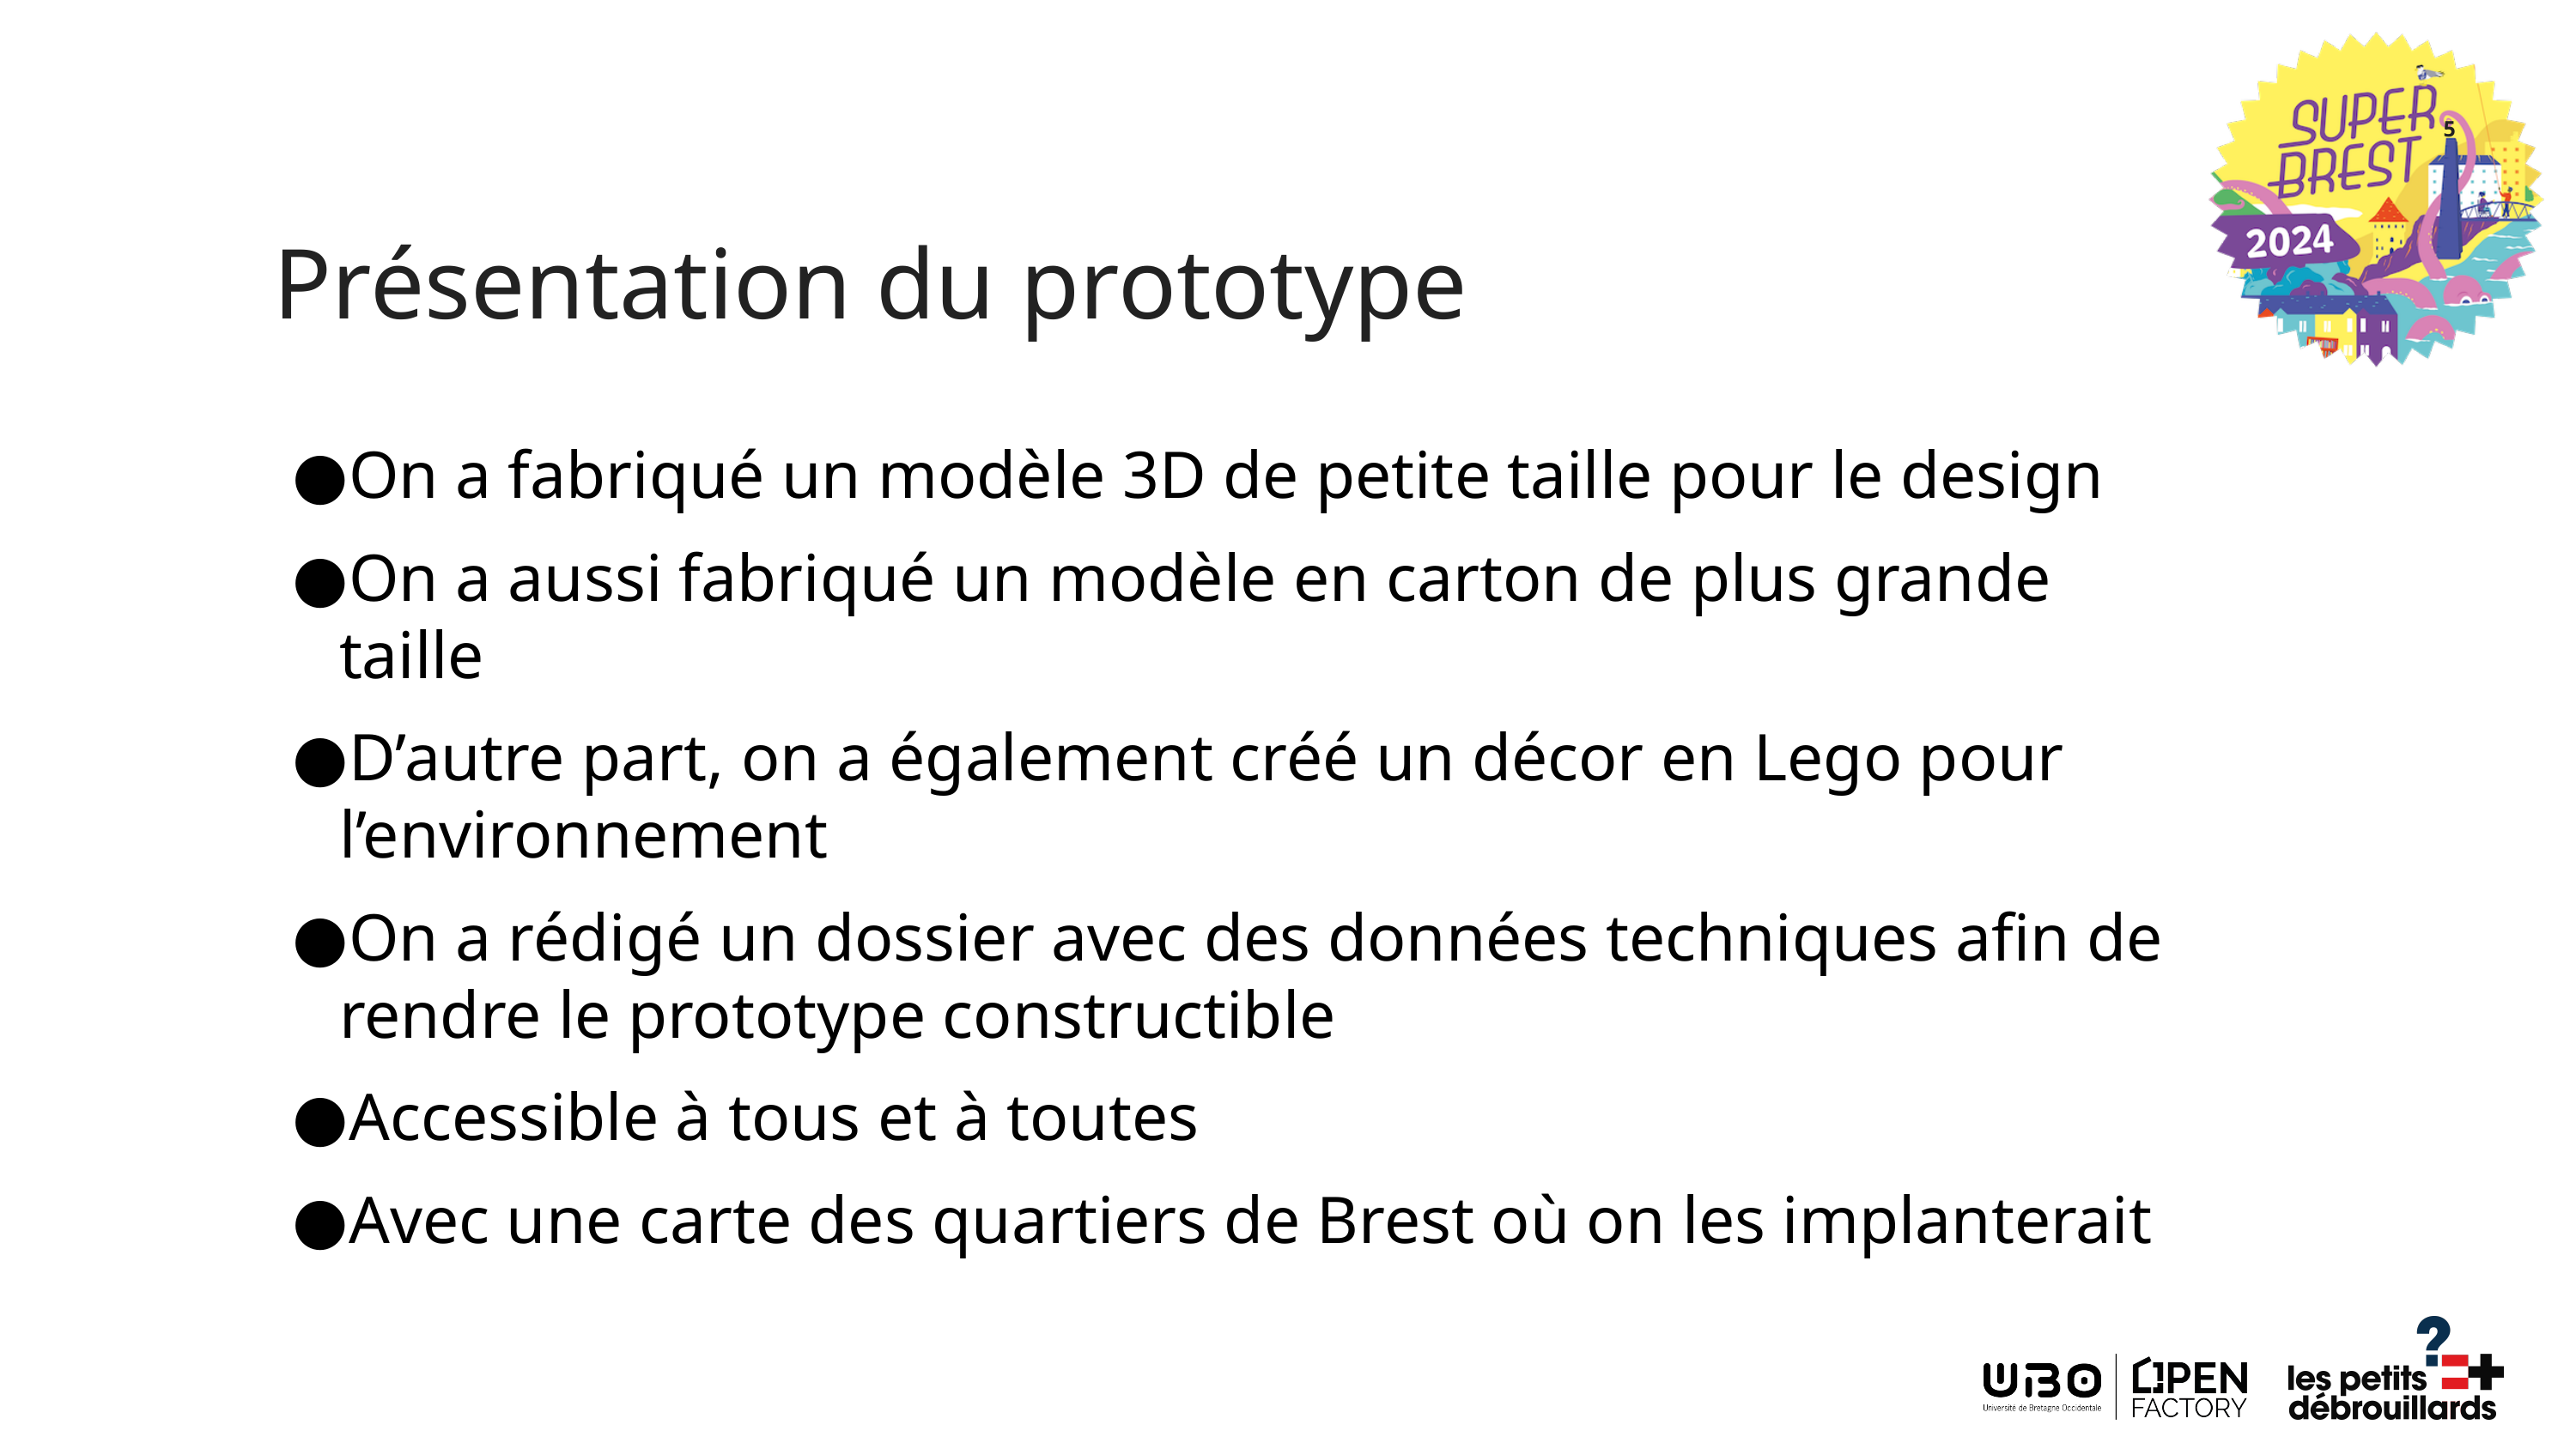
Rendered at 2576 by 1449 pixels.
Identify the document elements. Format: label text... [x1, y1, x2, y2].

picture [1984, 1354, 2247, 1420]
title Présentation du prototype [273, 217, 1741, 434]
picture [2176, 0, 2576, 400]
slide_number <numéro> [2307, 93, 2456, 145]
picture [2288, 1316, 2504, 1420]
list On a fabriqué un modèle 3D de petite taille pour le design On a aussi fabriqué un modèle en carton de plus grande taille D’autre part, on a également créé un décor en Lego pour l’environnement On a rédigé un dossier avec des données techniques afin de rendre le prototype constructible Accessible à tous et à toutes Avec une carte des quartiers de Brest où on les implanterait [275, 433, 2188, 1122]
